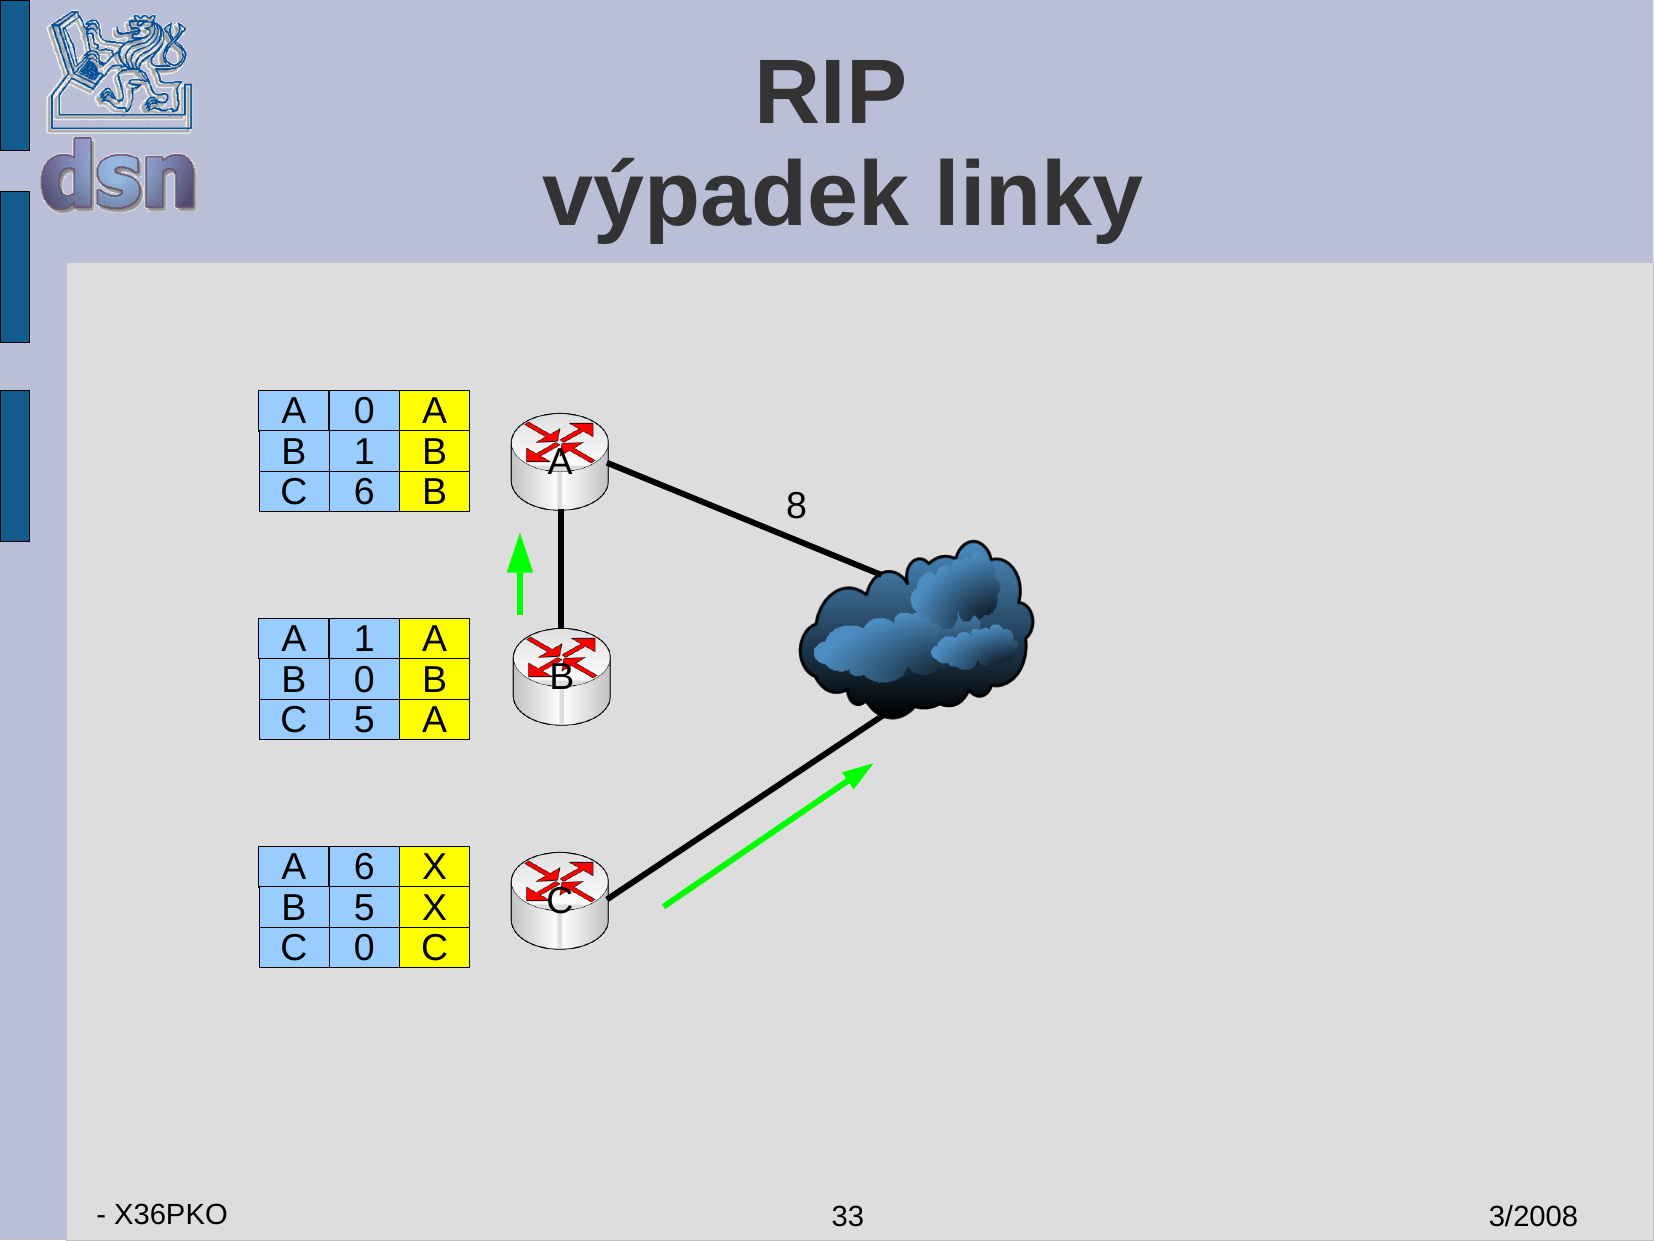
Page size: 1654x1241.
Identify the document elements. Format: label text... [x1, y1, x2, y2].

text_box A [258, 618, 329, 659]
text_box B [399, 430, 470, 471]
picture [798, 539, 1035, 720]
text_box A [258, 846, 329, 888]
text_box B [399, 471, 470, 512]
text_box 5 [329, 886, 399, 927]
text_box C [259, 699, 329, 740]
text_box X [399, 886, 470, 927]
picture [510, 851, 609, 950]
text_box A [399, 699, 470, 740]
text_box 0 [329, 658, 399, 699]
text_box C [399, 927, 470, 968]
text_box C [259, 927, 329, 968]
text_box 0 [329, 390, 399, 430]
text_box 6 [329, 471, 399, 512]
picture [510, 412, 609, 511]
text_box B [259, 658, 329, 699]
picture [10, 10, 223, 230]
text_box C [259, 471, 329, 512]
text_box 5 [329, 699, 399, 740]
text_box B [259, 430, 329, 471]
text_box X [399, 846, 470, 886]
text_box 6 [329, 846, 399, 886]
text_box B [399, 658, 470, 699]
text_box B [259, 886, 329, 927]
title RIP výpadek linky [210, 39, 1478, 247]
text_box 0 [329, 927, 399, 968]
text_box A [399, 390, 470, 430]
text_box 1 [329, 618, 399, 658]
text_box 8 [771, 476, 822, 534]
text_box A [258, 390, 329, 432]
text_box A [399, 618, 470, 658]
text_box 1 [329, 430, 399, 471]
picture [512, 627, 611, 726]
